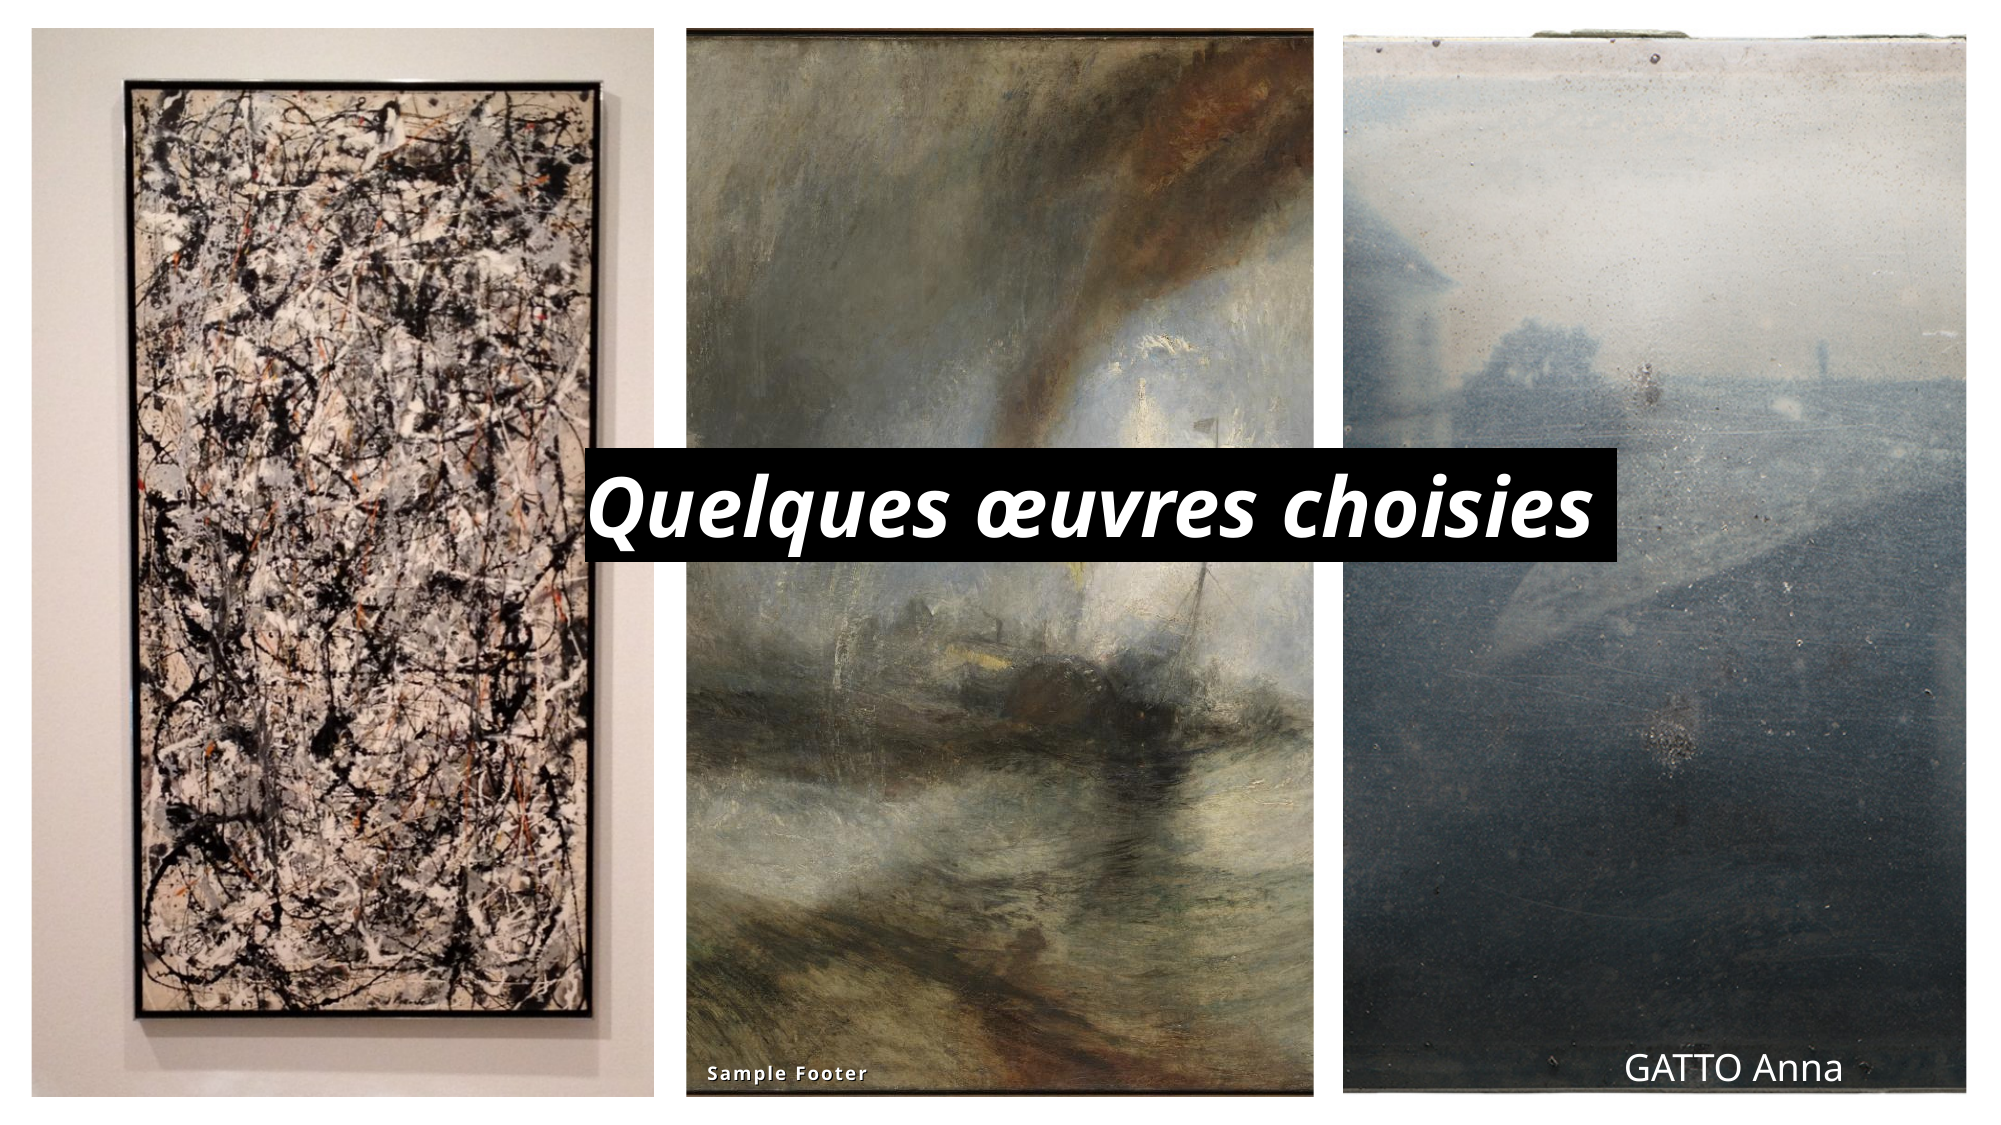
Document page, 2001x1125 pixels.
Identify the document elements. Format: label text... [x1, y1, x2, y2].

picture [1343, 28, 1967, 1097]
picture [31, 28, 654, 1097]
text_box [137, 1042, 588, 1103]
picture [686, 563, 1314, 1097]
text_box Quelques œuvres choisies [570, 446, 1863, 563]
text_box GATTO Anna 1G6 [1608, 1036, 1922, 1097]
picture [686, 28, 1314, 446]
text_box Sample Footer [692, 1042, 1310, 1103]
